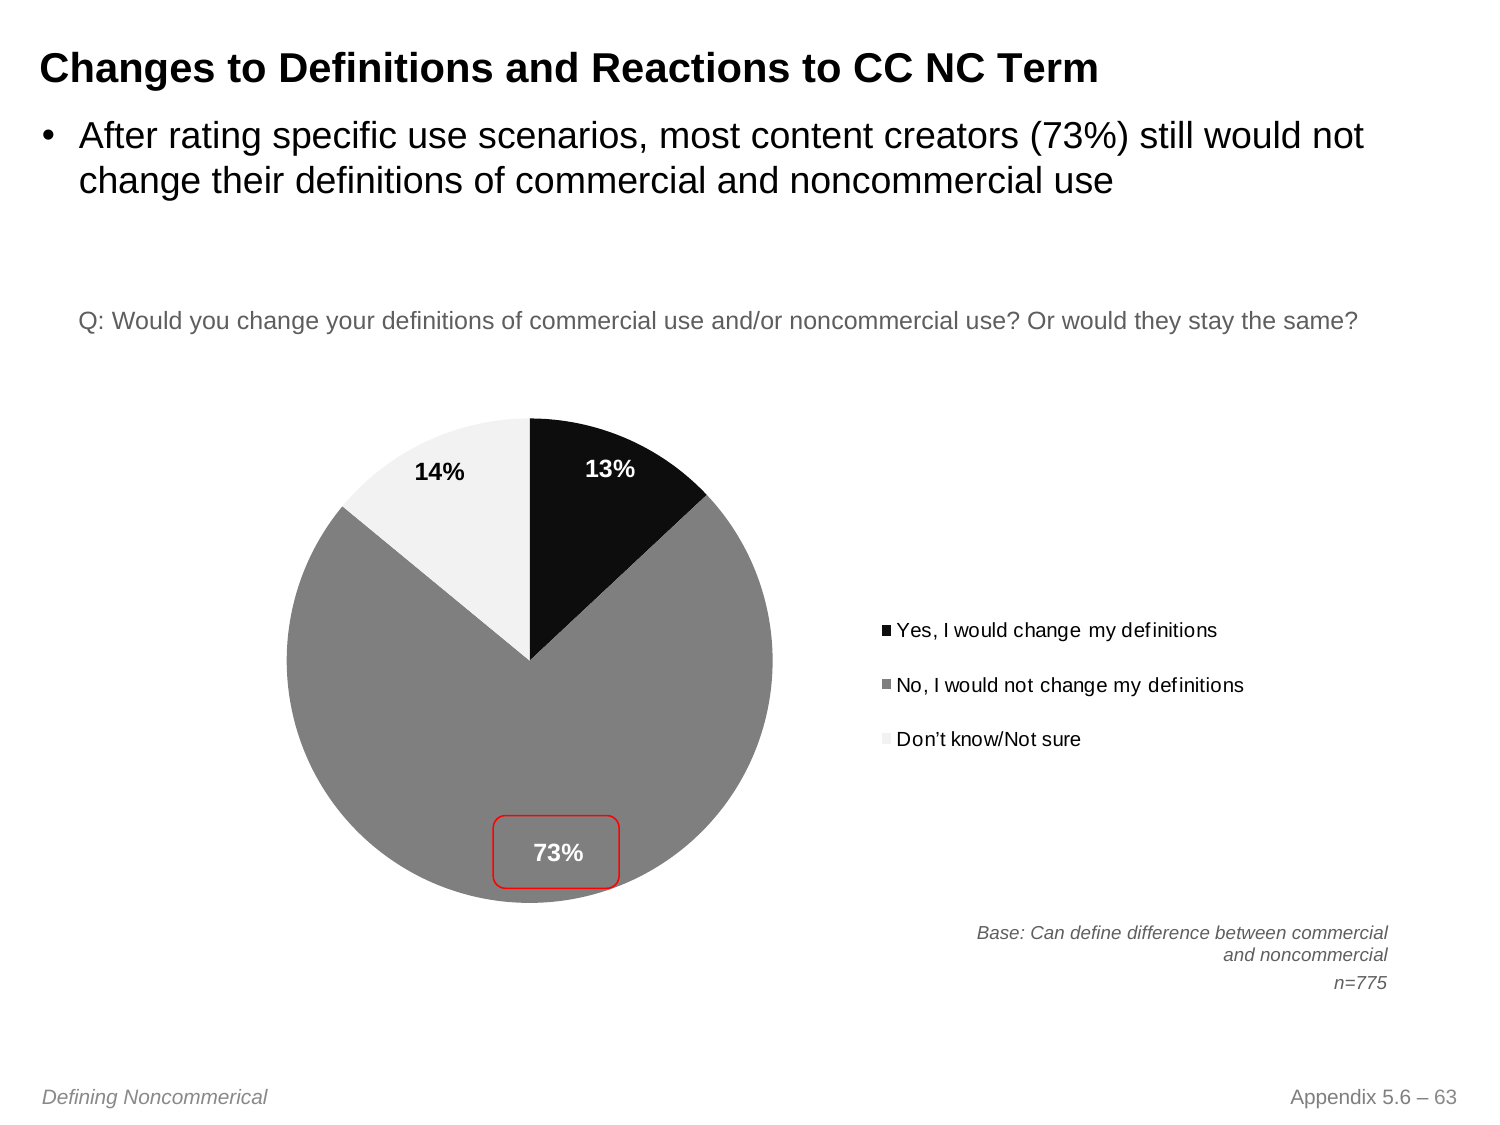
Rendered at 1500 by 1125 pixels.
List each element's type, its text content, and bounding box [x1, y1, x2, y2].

text_box Defining Noncommerical [27, 1066, 503, 1125]
text_box n=775 [1087, 974, 1402, 1001]
text_box After rating specific use scenarios, most content creators (73%) still would not change their definitions of commercial and noncommercial use [27, 110, 1382, 210]
text_box Q: Would you change your definitions of commercial use and/or noncommercial use? Or would they stay the same? [63, 268, 1424, 374]
text_box Changes to Definitions and Reactions to CC NC Term [24, 27, 1454, 110]
text_box Base: Can define difference between commercial and noncommercial [944, 912, 1403, 974]
picture [78, 355, 1372, 964]
text_box Appendix 5.6 – <number> [1121, 1066, 1472, 1125]
